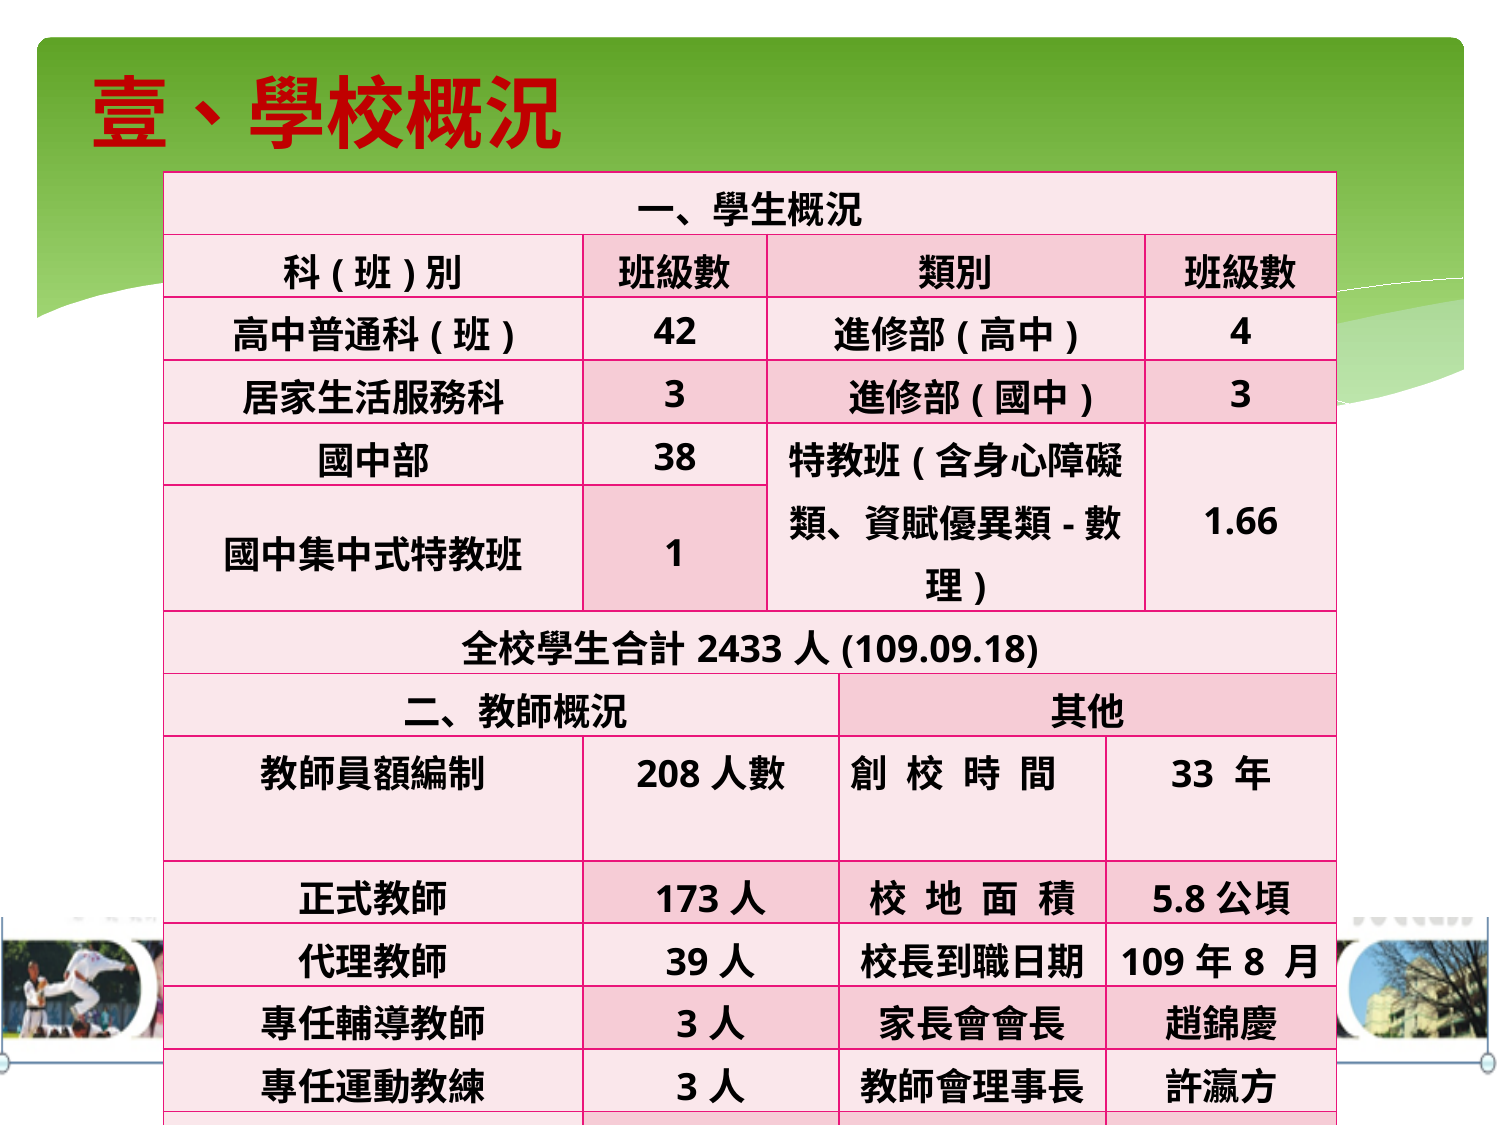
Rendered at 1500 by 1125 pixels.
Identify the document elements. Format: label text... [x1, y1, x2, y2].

table_cell 5.8公頃 [1107, 862, 1336, 922]
table_cell 校 地 面 積 [840, 862, 1105, 922]
table_cell 173人 [584, 862, 838, 922]
table_cell 教師平均年齡 [164, 1112, 582, 1125]
table_cell 創 校 時 間 [840, 737, 1105, 860]
table_cell 33 年 [1107, 737, 1336, 860]
title 壹、學校概況 [75, 55, 1425, 261]
table_cell 趙錦慶 [1107, 987, 1336, 1048]
table_cell 進修部(國中) [768, 361, 1144, 422]
table_header 一、學生概況 [164, 173, 1336, 234]
table_cell 二、教師概況 [164, 674, 838, 735]
table_cell 家長會會長 [840, 987, 1105, 1048]
picture [0, 917, 163, 1085]
table_cell 全校學生合計2433人(109.09.18) [164, 612, 1336, 673]
table_cell 代理教師 [164, 924, 582, 985]
table_cell 特教班(含身心障礙類、資賦優異類-數理) [768, 424, 1144, 610]
table_cell 42歲 [584, 1112, 838, 1125]
table_cell 科(班)別 [164, 235, 582, 296]
table_cell 國中集中式特教班 [164, 486, 582, 610]
table_cell 3 [584, 361, 766, 422]
table_cell 教師會理事長 [840, 1050, 1105, 1111]
table_cell 教師員額編制 [164, 737, 582, 860]
table_cell 38 [584, 424, 766, 484]
table_cell 39人 [584, 924, 838, 985]
table_cell 高中普通科(班) [164, 298, 582, 359]
table_cell 19人 [1107, 1112, 1336, 1125]
table_cell 校長到職日期 [840, 924, 1105, 985]
table_cell 3人 [584, 1050, 838, 1111]
table_cell 班級數 [1146, 235, 1336, 296]
picture [1337, 917, 1500, 1085]
table_cell 專任輔導教師 [164, 987, 582, 1048]
table_cell 109年8 月 [1107, 924, 1336, 985]
table_cell 42 [584, 298, 766, 359]
table_cell 班級數 [584, 235, 766, 296]
table_cell 4 [1146, 298, 1336, 359]
table_cell 208人數 [584, 737, 838, 860]
table_cell 3 [1146, 361, 1336, 422]
table_cell 1 [584, 486, 766, 610]
table_cell 居家生活服務科 [164, 361, 582, 422]
table_cell 3人 [584, 987, 838, 1048]
table_cell 正式教師 [164, 862, 582, 922]
table_cell 類別 [768, 235, 1144, 296]
table_cell 進修部(高中) [768, 298, 1144, 359]
table_cell 1.66 [1146, 424, 1336, 610]
table_cell 職 員 工 [840, 1112, 1105, 1125]
table_cell 許瀛方 [1107, 1050, 1336, 1111]
table_cell 國中部 [164, 424, 582, 484]
table_cell 專任運動教練 [164, 1050, 582, 1111]
table_cell 其他 [840, 674, 1336, 735]
